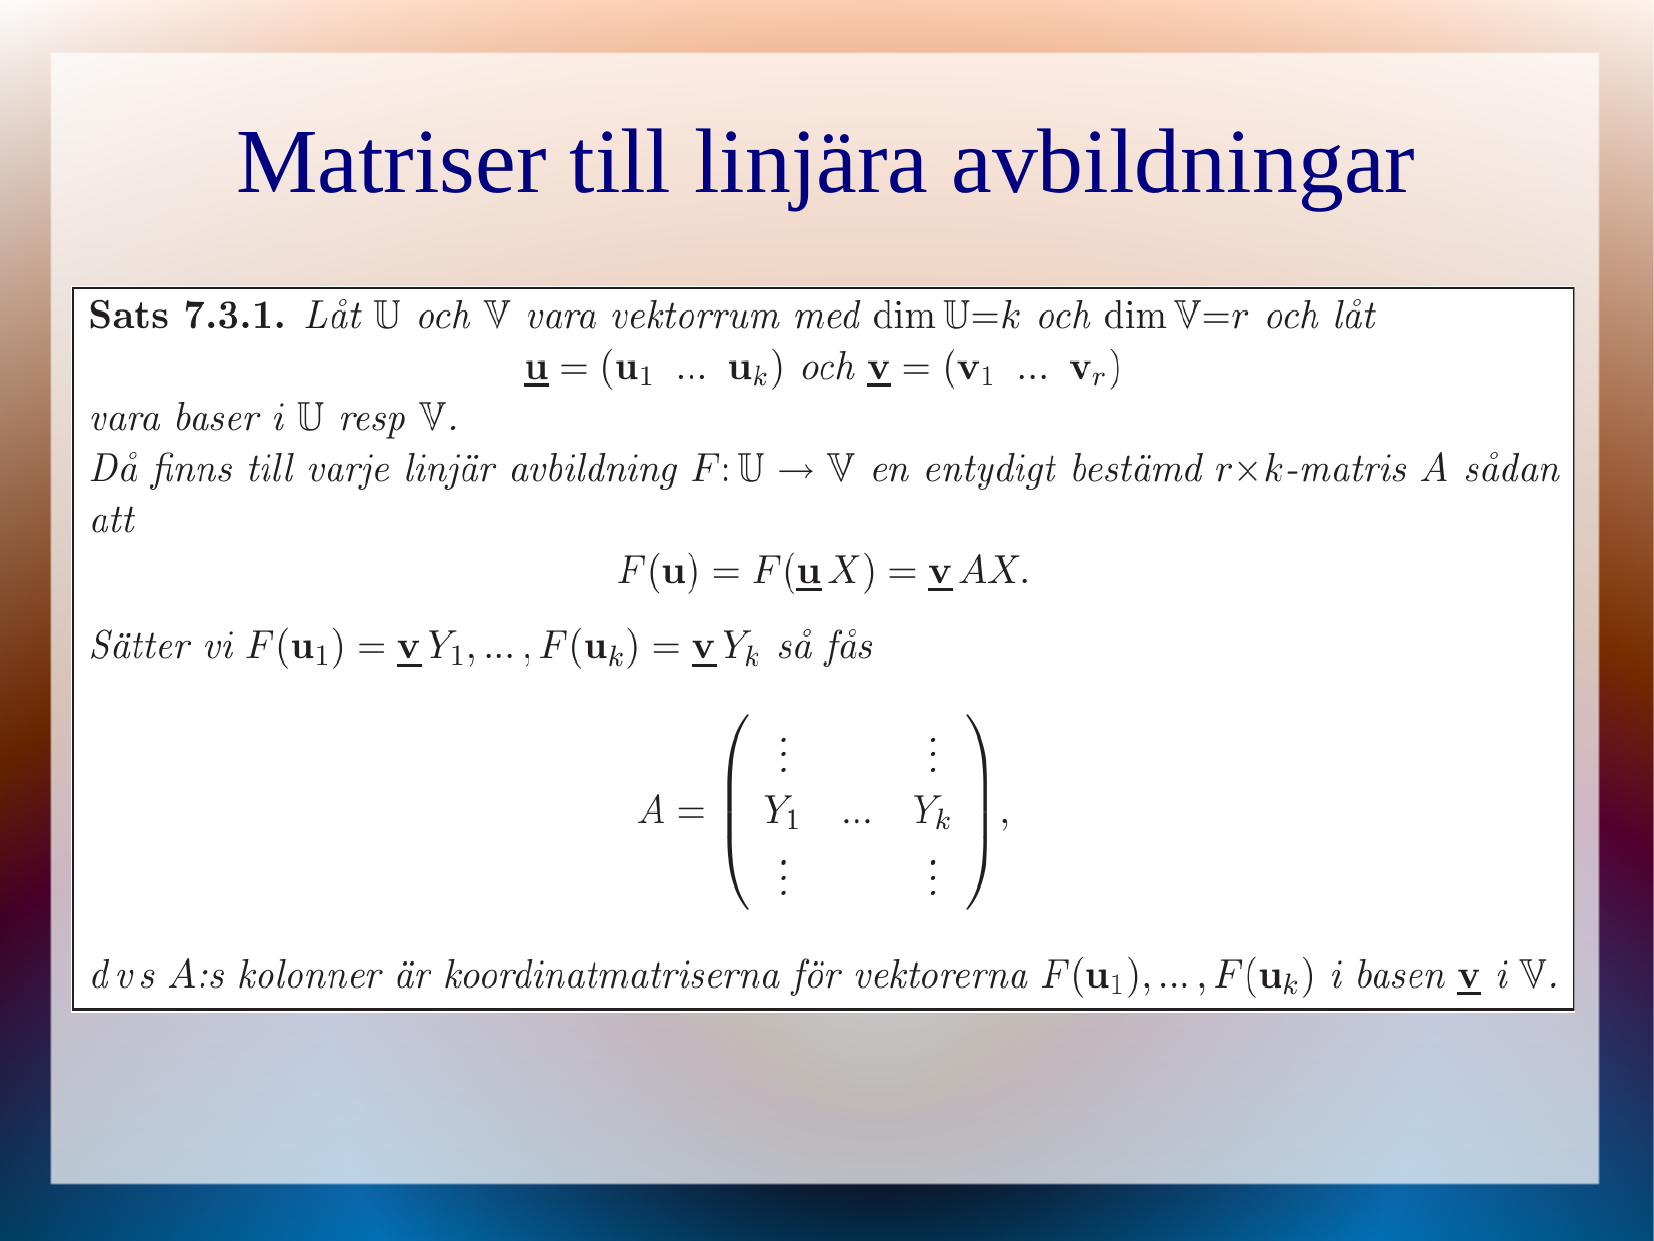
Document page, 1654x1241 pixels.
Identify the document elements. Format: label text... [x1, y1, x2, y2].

picture [0, 0, 1654, 1241]
title Matriser till linjära avbildningar [82, 55, 1571, 263]
